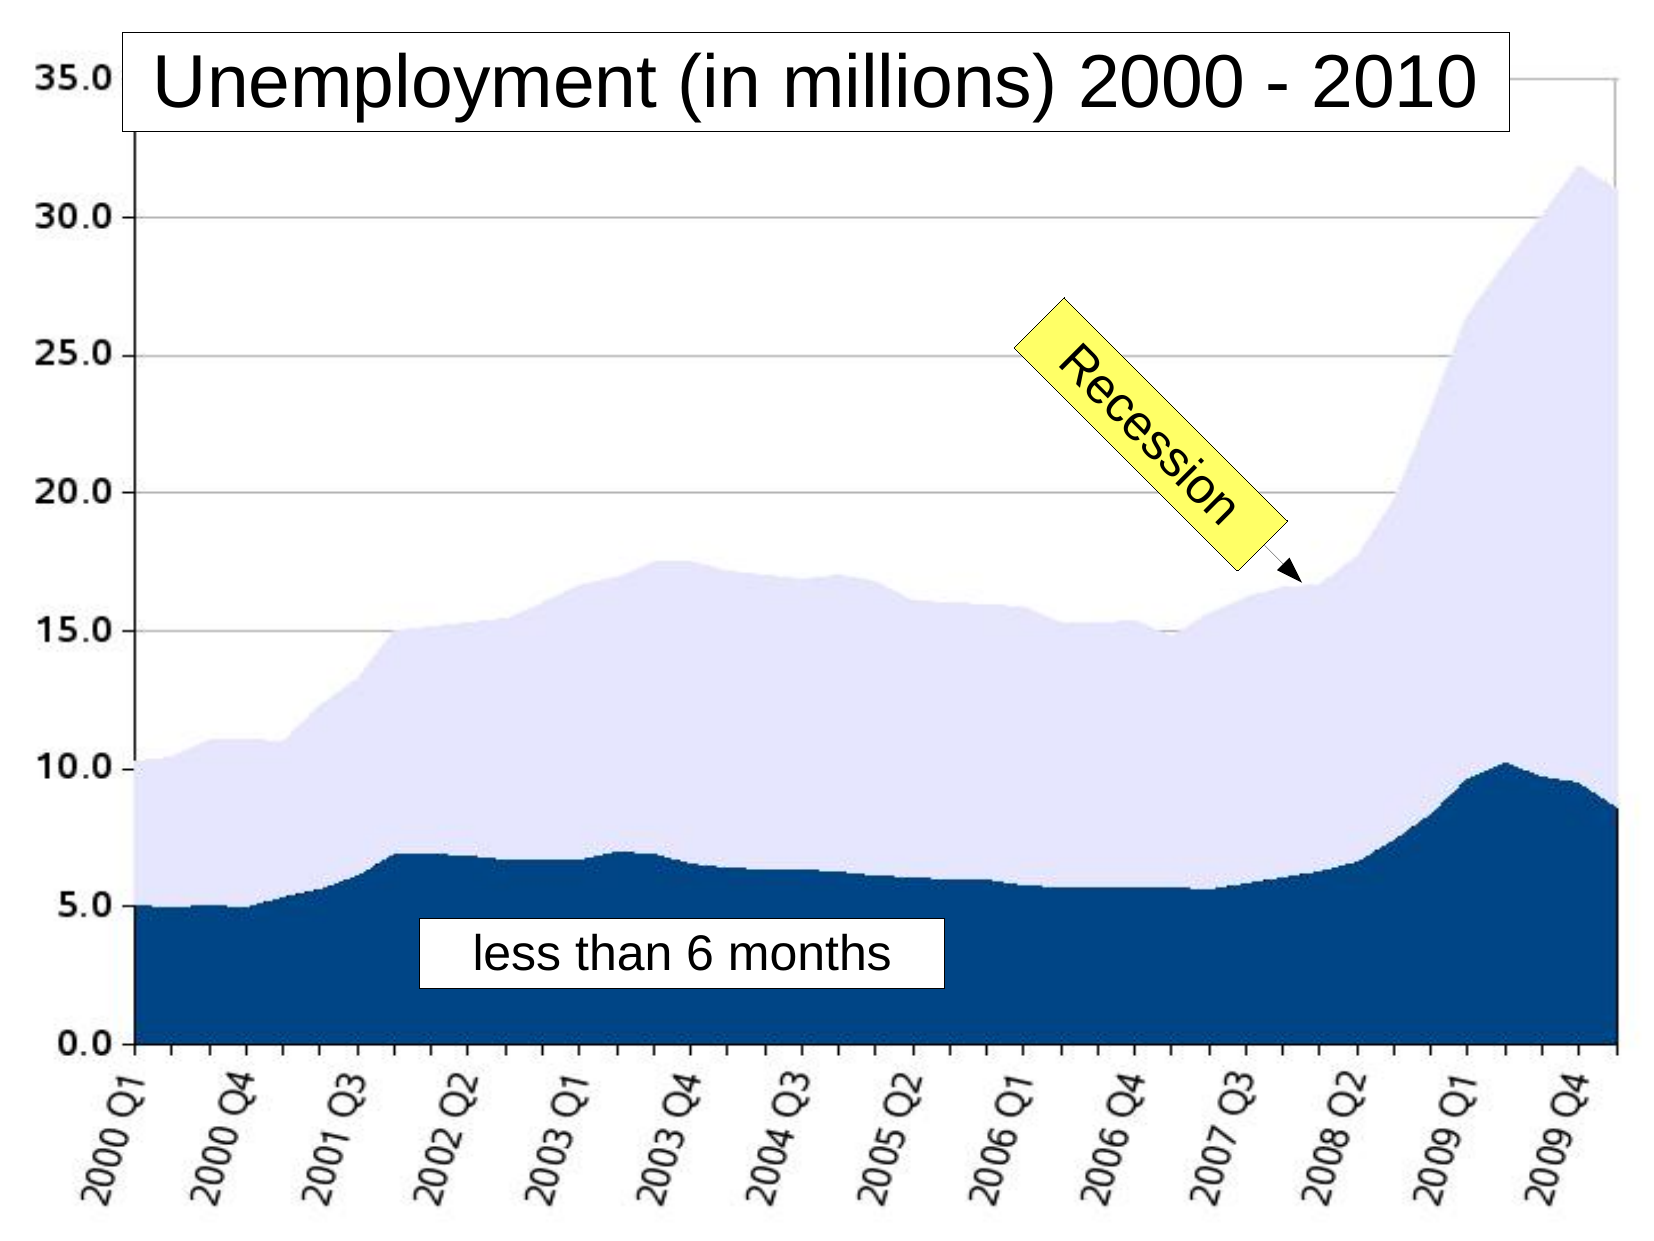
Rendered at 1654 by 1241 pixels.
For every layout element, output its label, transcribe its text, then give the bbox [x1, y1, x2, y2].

text_box Unemployment (in millions) 2000 - 2010 [122, 32, 1510, 132]
text_box Recession [1014, 297, 1288, 571]
text_box less than 6 months [419, 918, 945, 989]
picture [0, 35, 1651, 1237]
